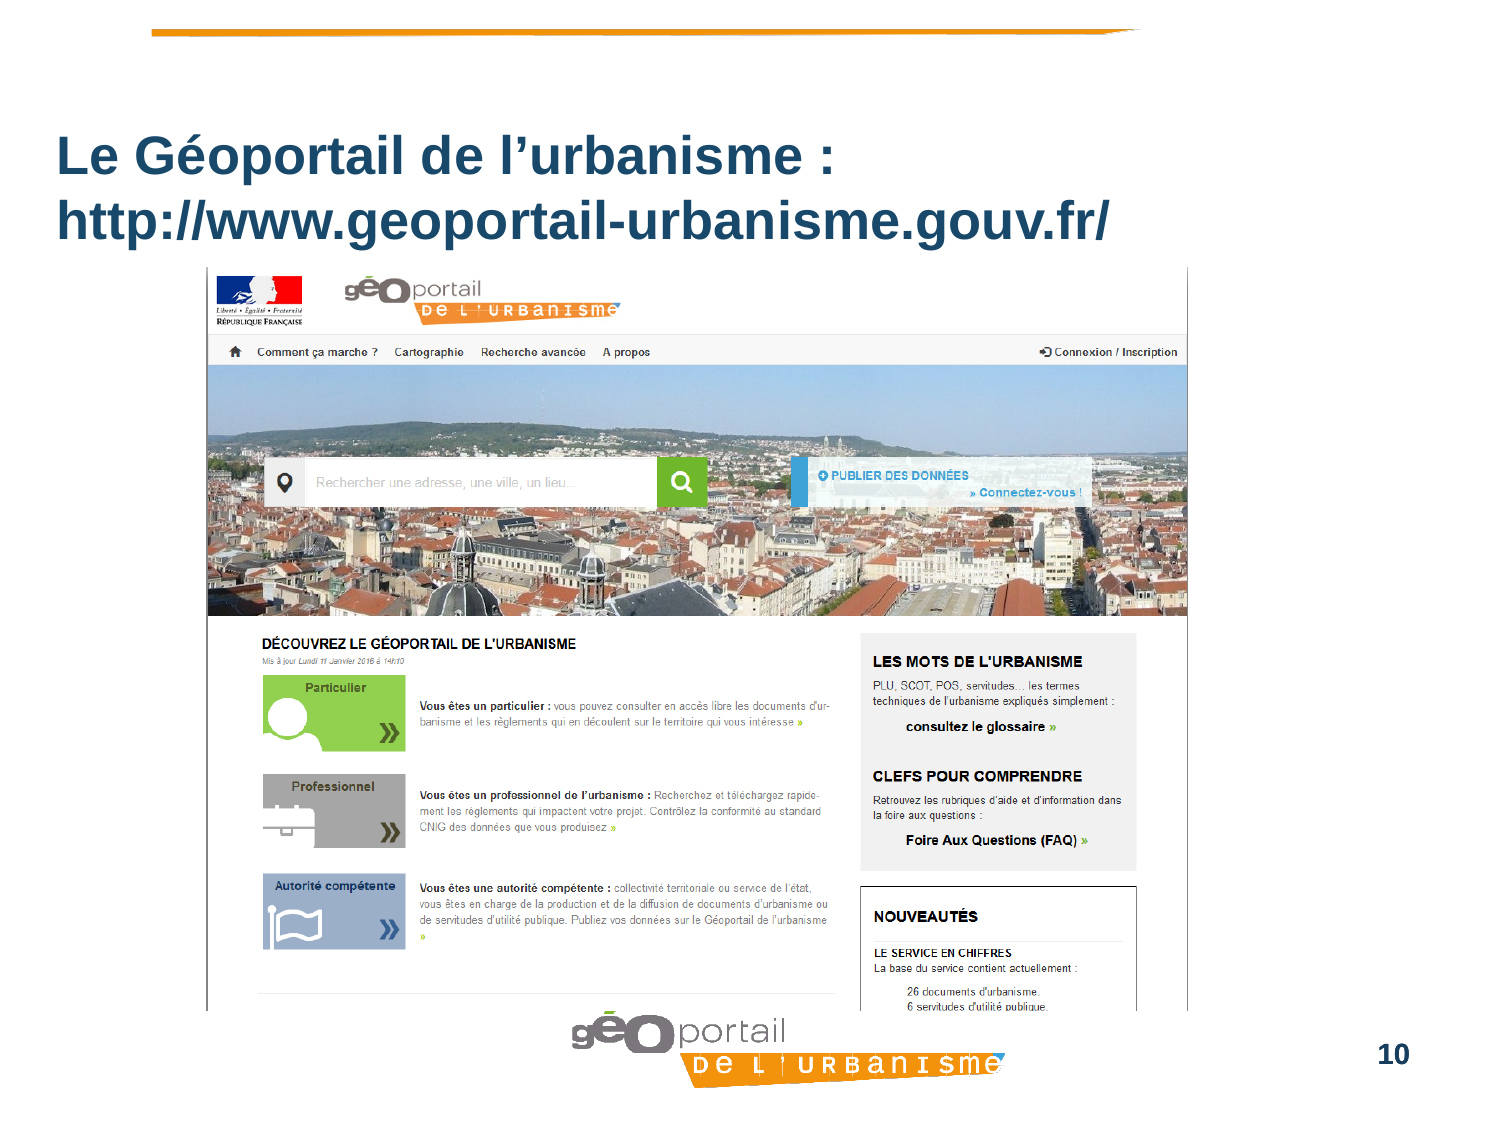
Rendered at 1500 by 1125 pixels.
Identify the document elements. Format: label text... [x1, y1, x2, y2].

title Le Géoportail de l’urbanisme : http://www.geoportail-urbanisme.gouv.fr/ [41, 104, 1459, 268]
text_box <numéro> [1249, 1026, 1426, 1081]
picture [206, 267, 1188, 1125]
